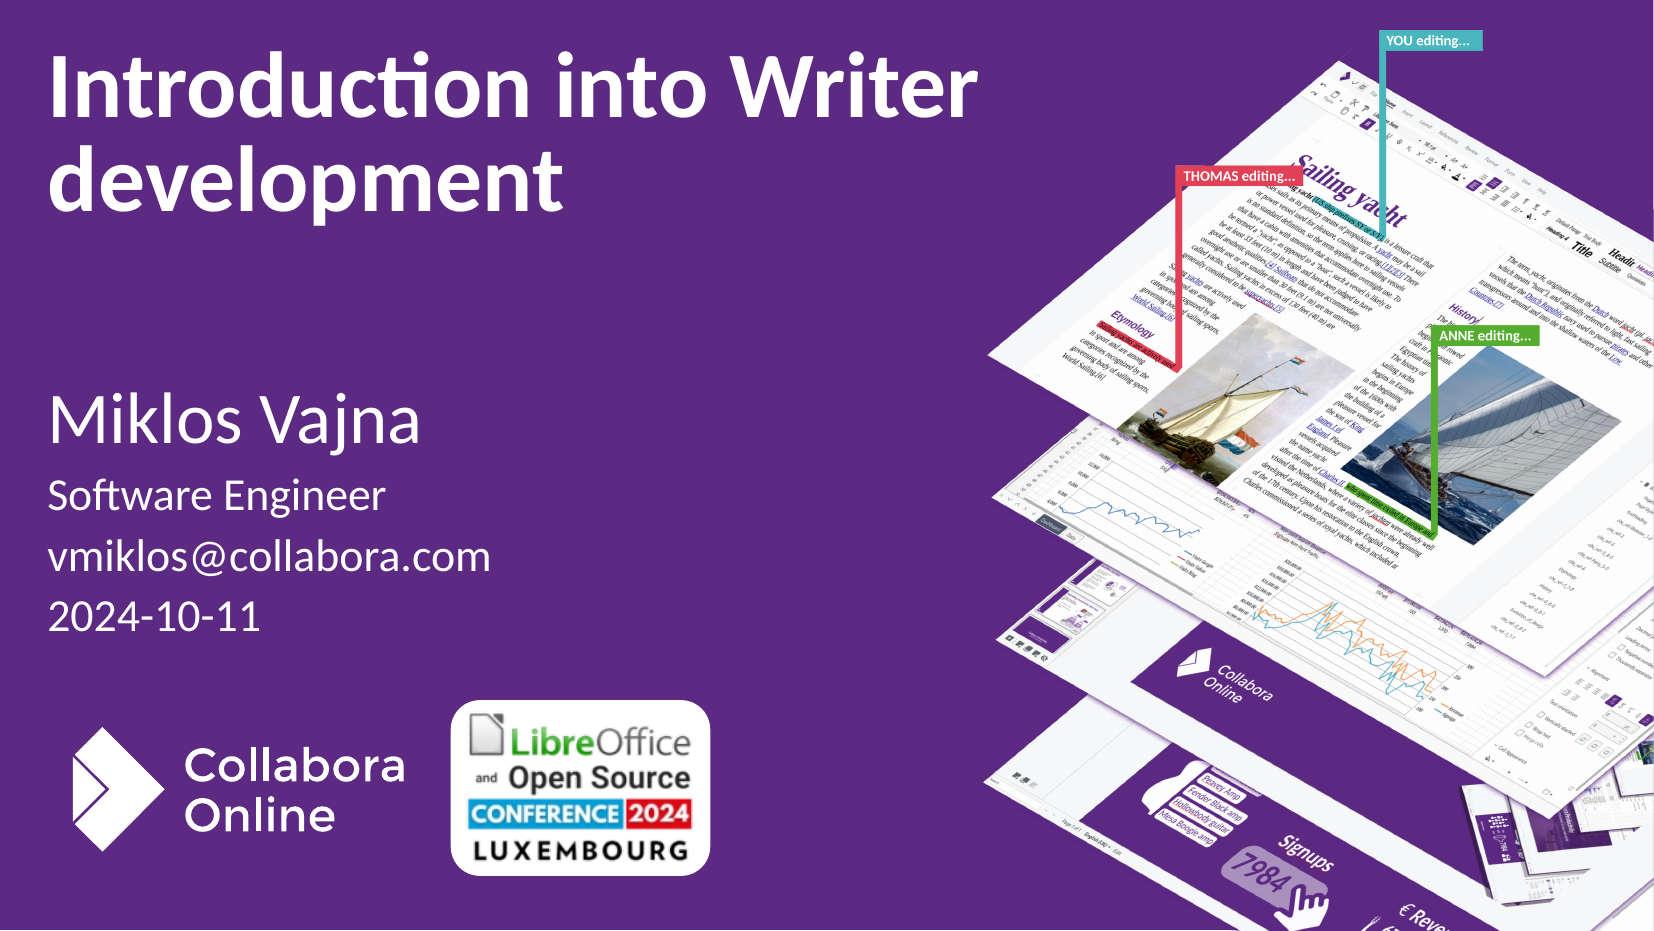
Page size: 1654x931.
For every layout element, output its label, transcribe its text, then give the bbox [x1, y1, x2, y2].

title Introduction into Writer development [47, 47, 1082, 235]
picture [971, 30, 1654, 931]
picture [463, 804, 698, 868]
list Miklos Vajna Software Engineer vmiklos@collabora.com 2024-10-11 [47, 388, 1082, 804]
